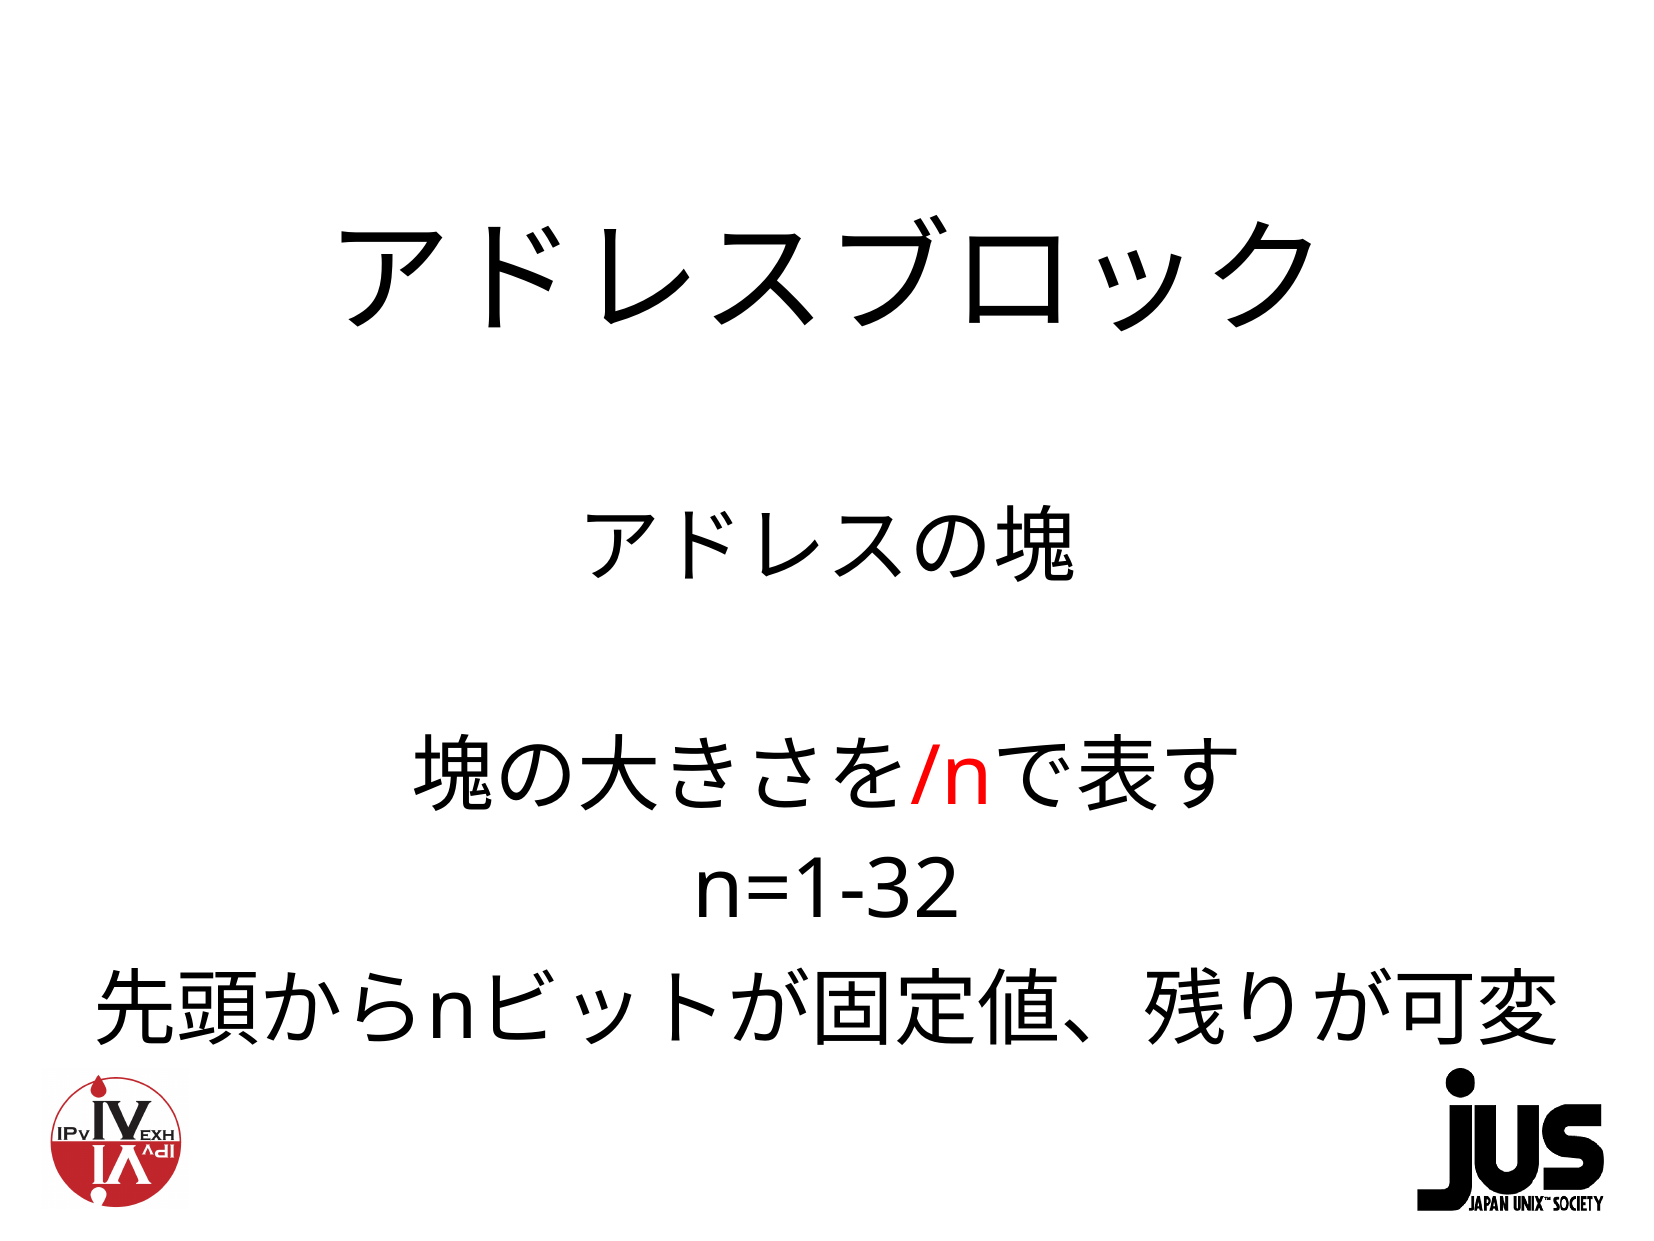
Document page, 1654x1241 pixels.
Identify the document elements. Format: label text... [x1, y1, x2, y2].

title アドレスブロック アドレスの塊 塊の大きさを/nで表す n=1-32 先頭からnビットが固定値、残りが可変 [82, 202, 1571, 1038]
picture [41, 1068, 190, 1210]
picture [1417, 1068, 1604, 1211]
